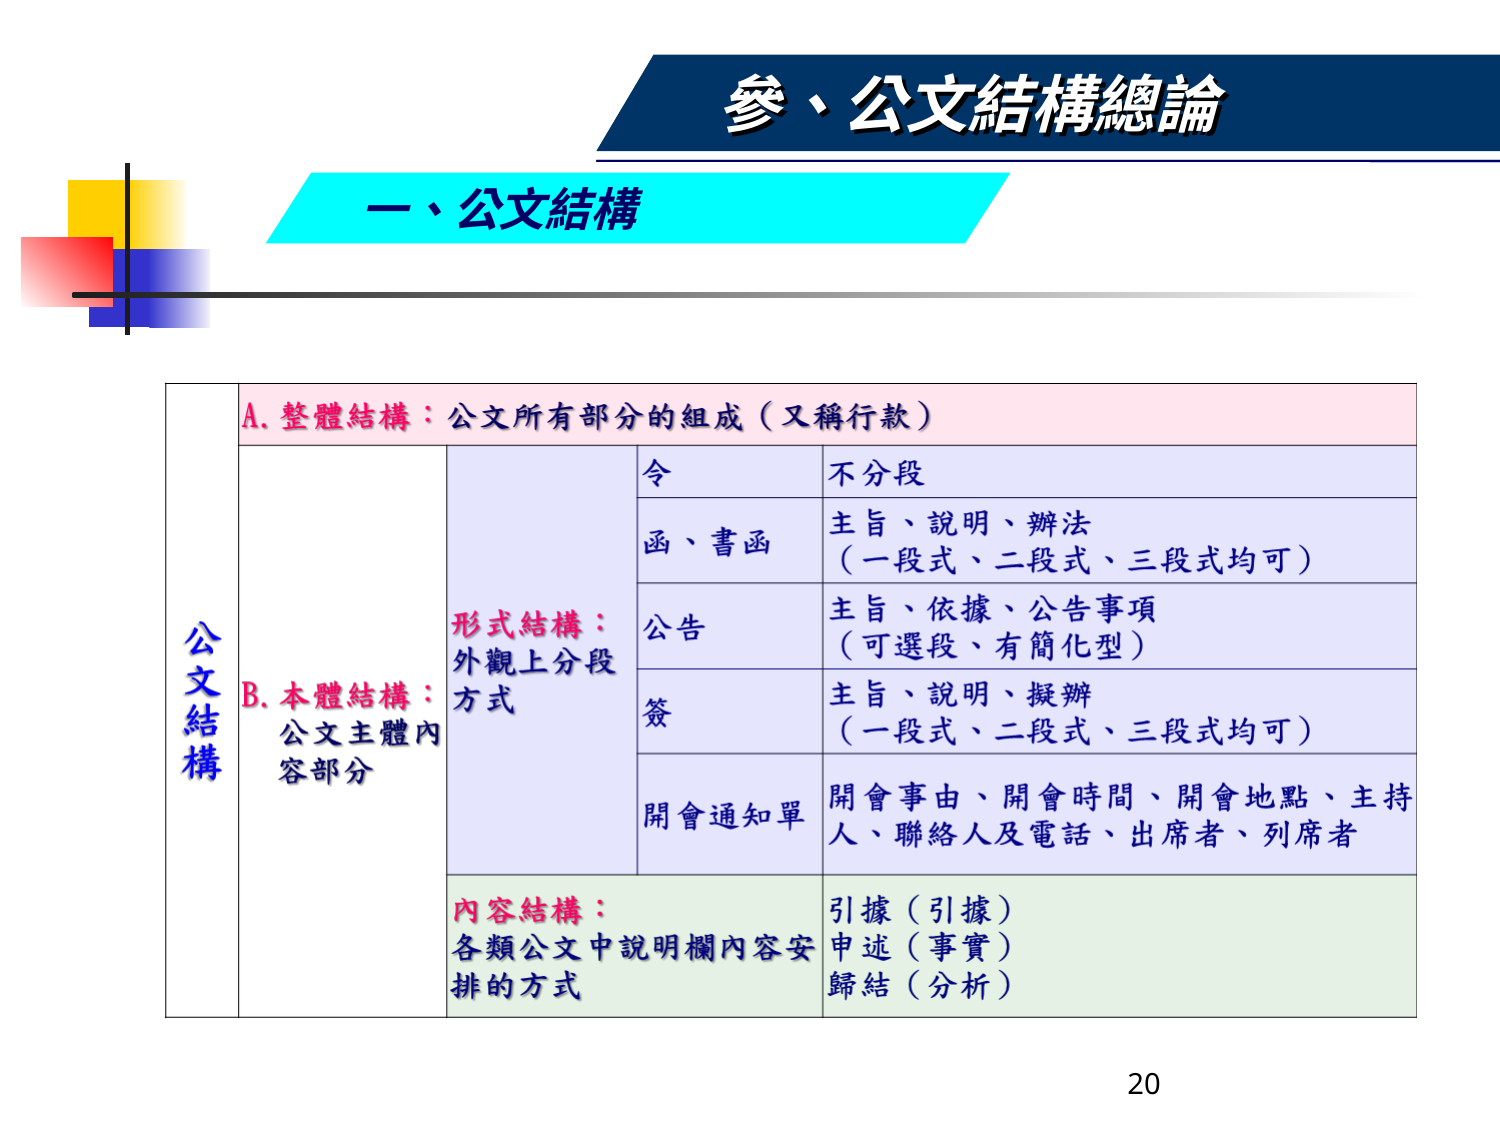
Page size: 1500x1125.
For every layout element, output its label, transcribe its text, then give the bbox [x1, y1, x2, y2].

text_box 一、公文結構 [265, 172, 1011, 244]
text_box <編號> [1112, 1037, 1426, 1113]
picture [147, 382, 1417, 1027]
text_box 參、公文結構總論 [596, 54, 1500, 152]
